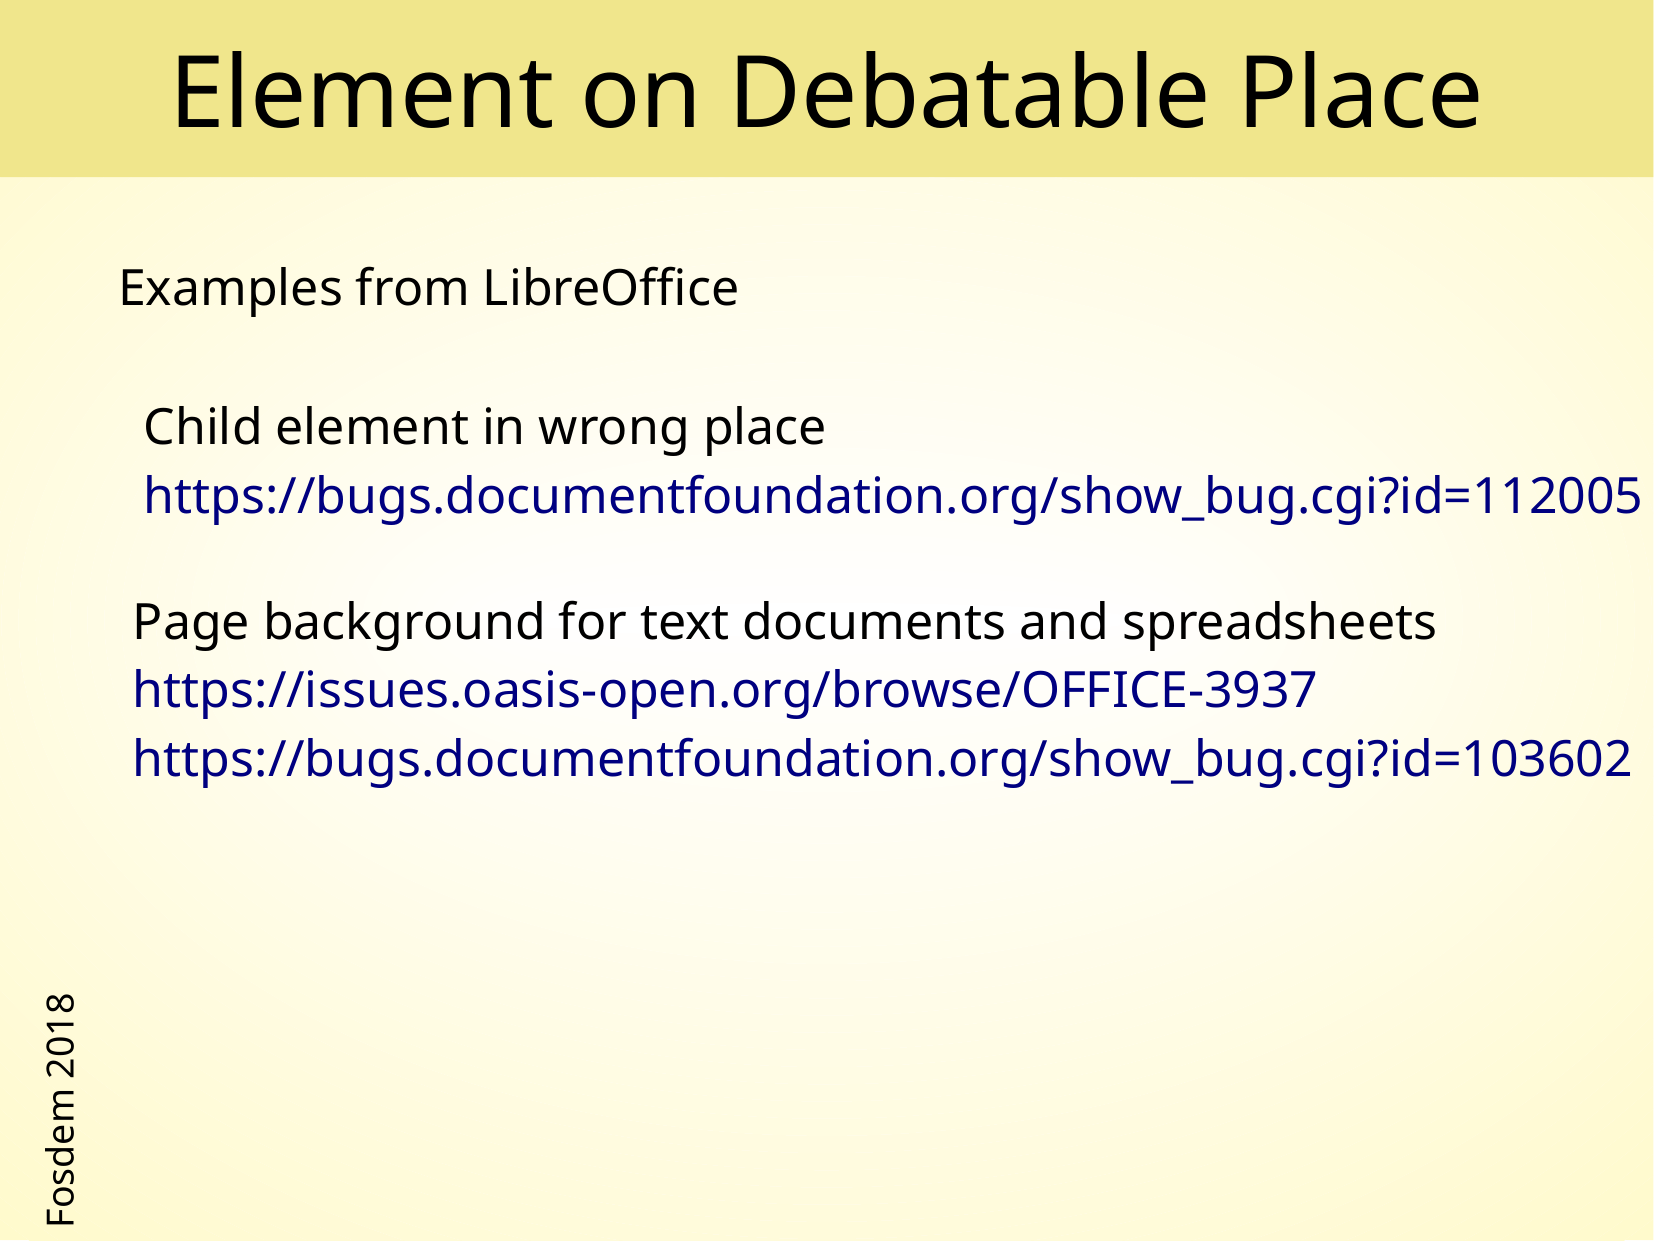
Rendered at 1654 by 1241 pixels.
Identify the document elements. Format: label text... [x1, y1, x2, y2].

text_box Page background for text documents and spreadsheets https://issues.oasis-open.org/browse/OFFICE-3937 https://bugs.documentfoundation.org/show_bug.cgi?id=103602 [118, 578, 1654, 794]
text_box Examples from LibreOffice [118, 251, 711, 319]
title Element on Debatable Place [0, 0, 1654, 178]
text_box Child element in wrong place https://bugs.documentfoundation.org/show_bug.cgi?id=112005 [128, 384, 1587, 533]
